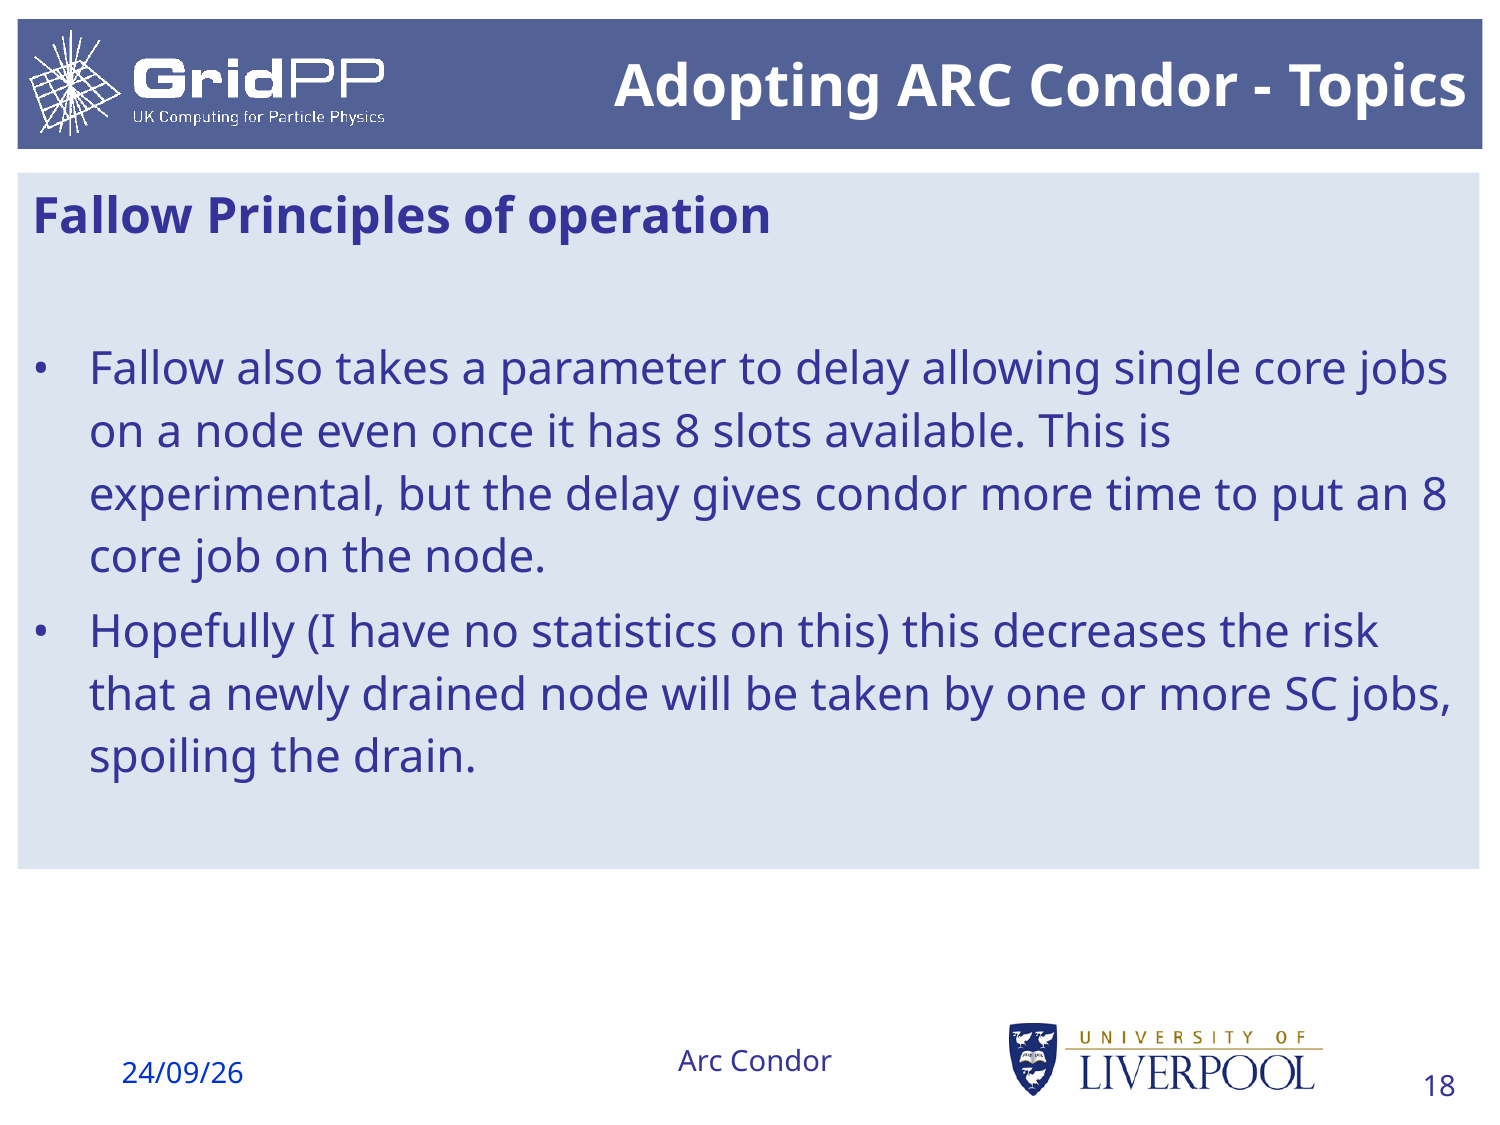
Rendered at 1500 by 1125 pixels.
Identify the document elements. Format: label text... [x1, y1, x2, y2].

picture [29, 30, 384, 136]
list Fallow Principles of operation Fallow also takes a parameter to delay allowing single core jobs on a node even once it has 8 slots available. This is experimental, but the delay gives condor more time to put an 8 core job on the node. Hopefully (I have no statistics on this) this decreases the risk that a newly drained node will be taken by one or more SC jobs, spoiling the drain. [17, 172, 1480, 843]
text_box <number> [1388, 1059, 1471, 1094]
text_box 01/03/16 [29, 1046, 337, 1095]
title Adopting ARC Condor - Topics [513, 19, 1483, 149]
picture [1009, 1023, 1323, 1096]
text_box Arc Condor [536, 1034, 975, 1094]
